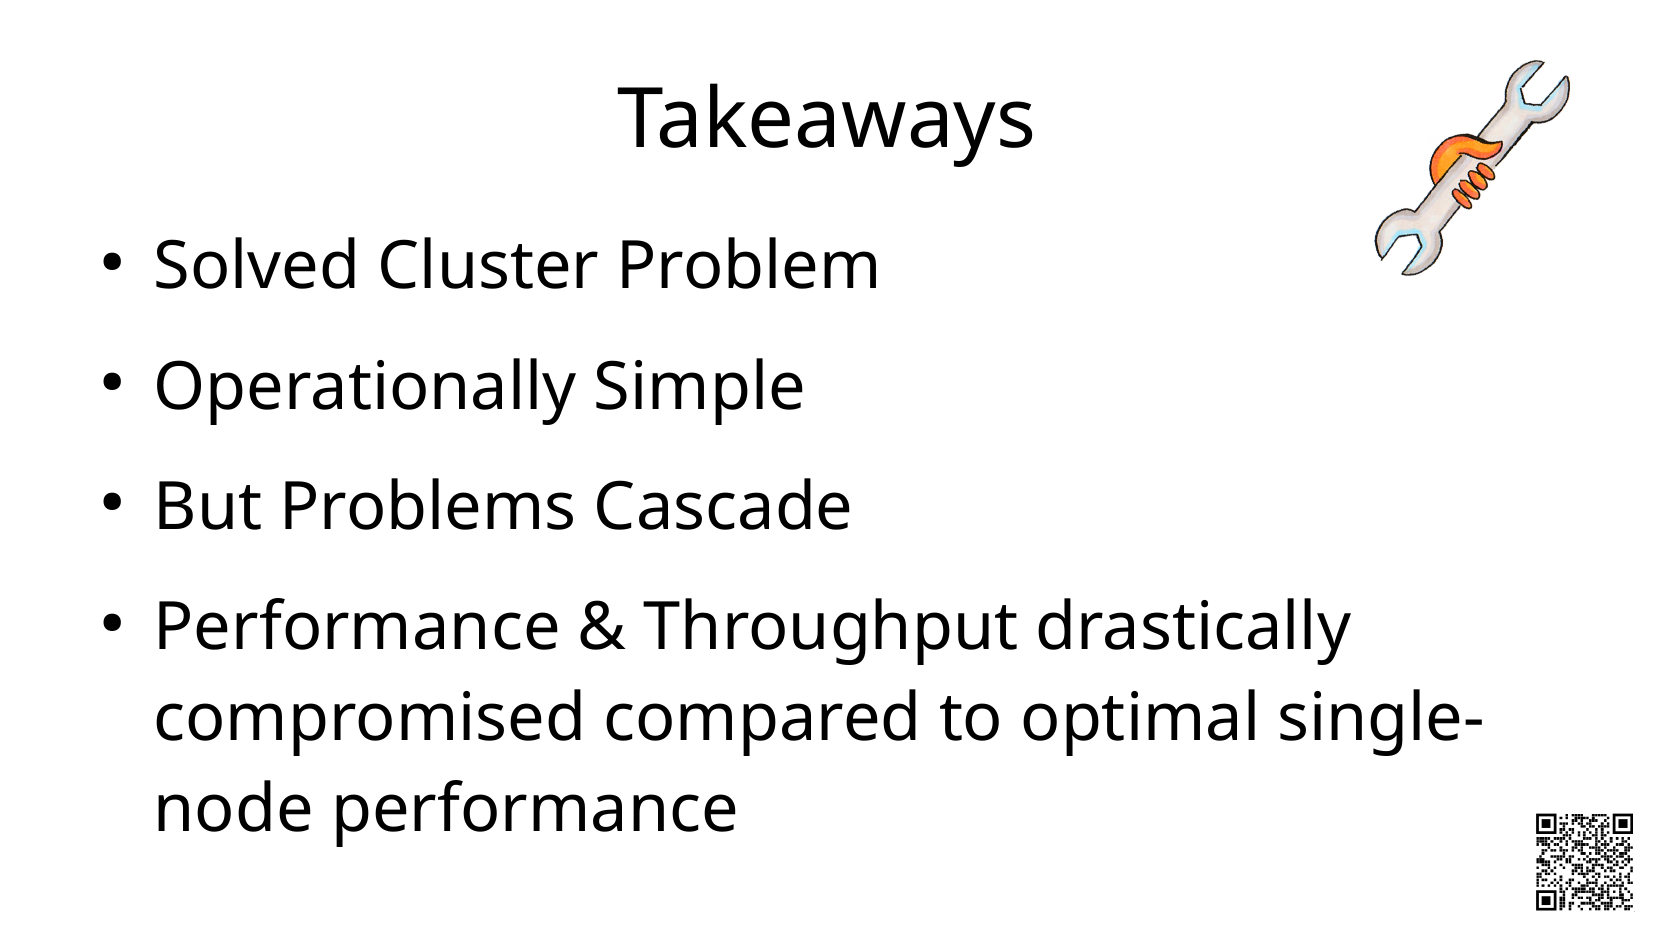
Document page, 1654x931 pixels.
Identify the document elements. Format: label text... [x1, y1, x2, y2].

picture [1535, 812, 1635, 912]
title Takeaways [82, 37, 1358, 193]
picture [1358, 29, 1590, 300]
list Solved Cluster Problem Operationally Simple But Problems Cascade Performance & Throughput drastically compromised compared to optimal single-node performance [82, 217, 1571, 857]
